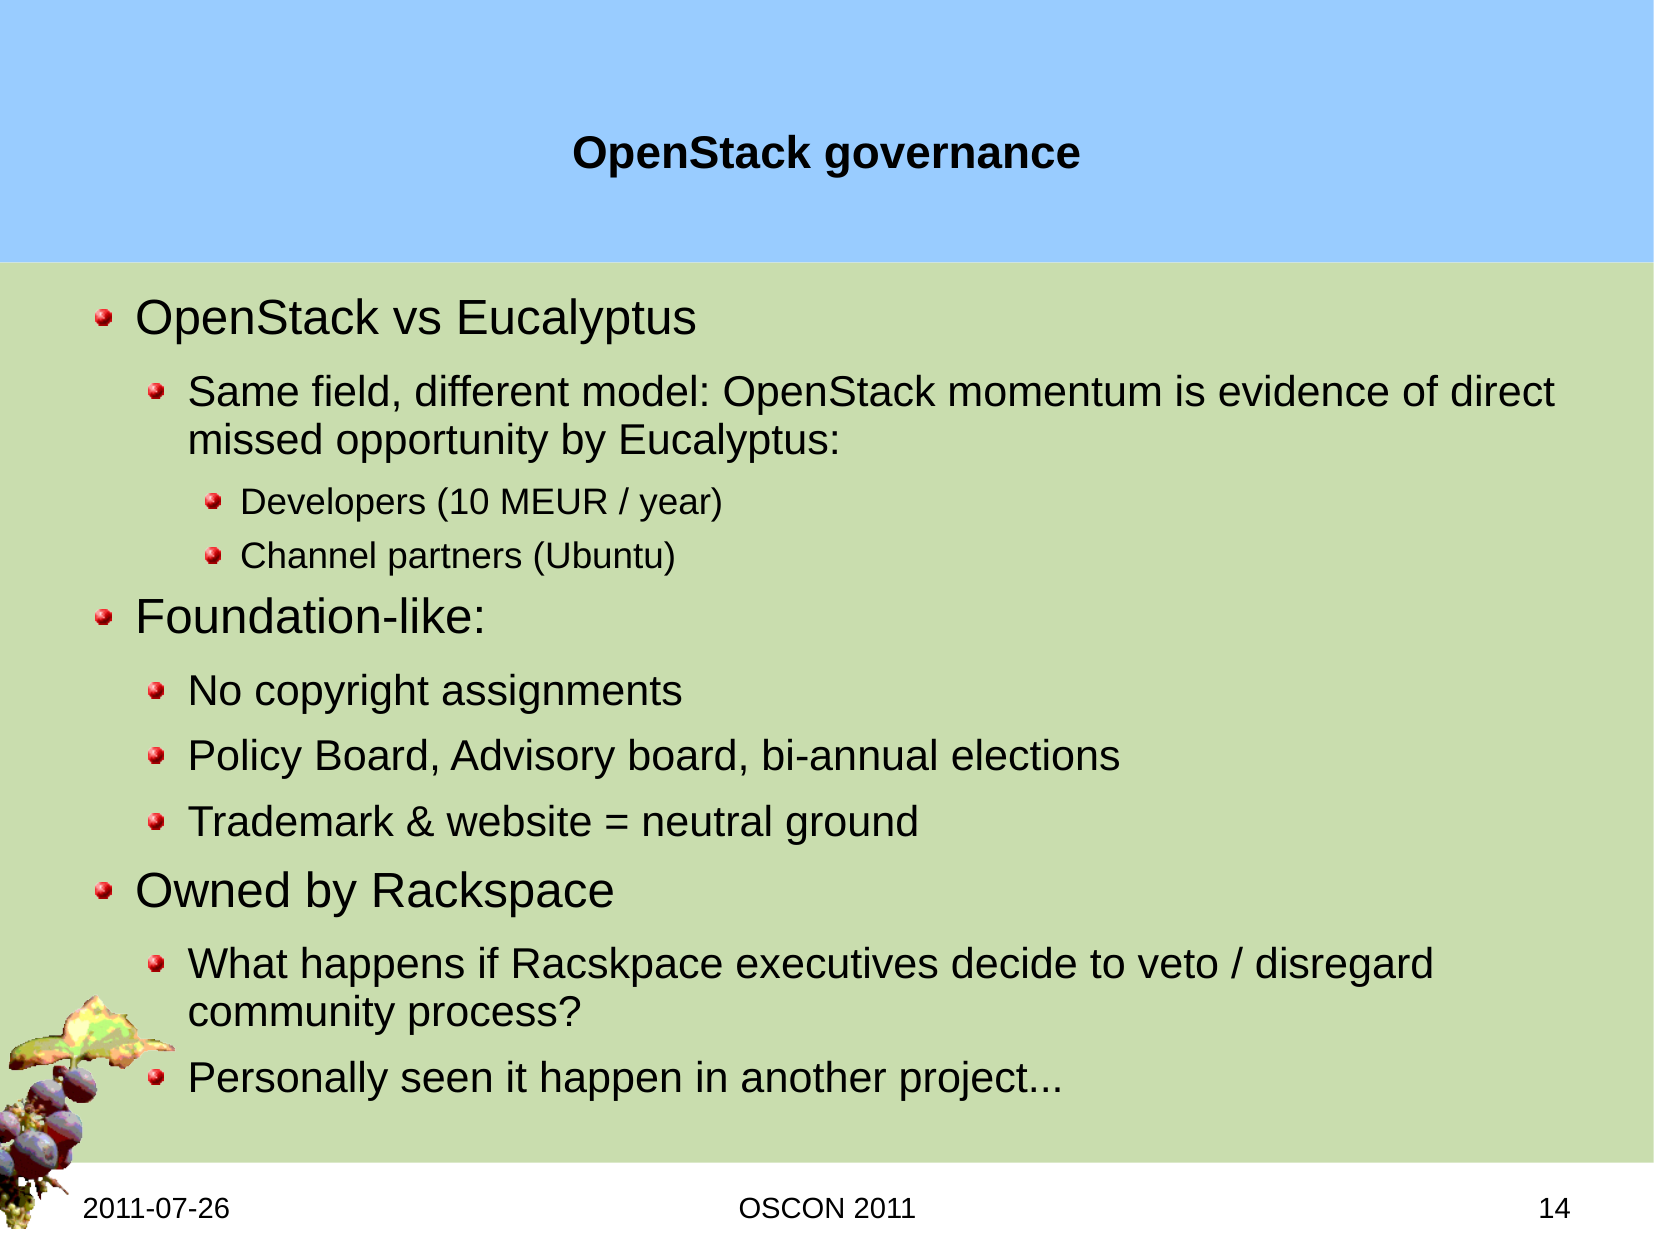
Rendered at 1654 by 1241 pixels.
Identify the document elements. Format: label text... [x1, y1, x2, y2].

picture [0, 990, 188, 1229]
list OpenStack vs Eucalyptus Same field, different model: OpenStack momentum is evidence of direct missed opportunity by Eucalyptus: Developers (10 MEUR / year) Channel partners (Ubuntu) Foundation-like: No copyright assignments Policy Board, Advisory board, bi-annual elections Trademark & website = neutral ground Owned by Rackspace What happens if Racskpace executives decide to veto / disregard community process? Personally seen it happen in another project... [82, 290, 1571, 1109]
title OpenStack governance [82, 49, 1571, 257]
